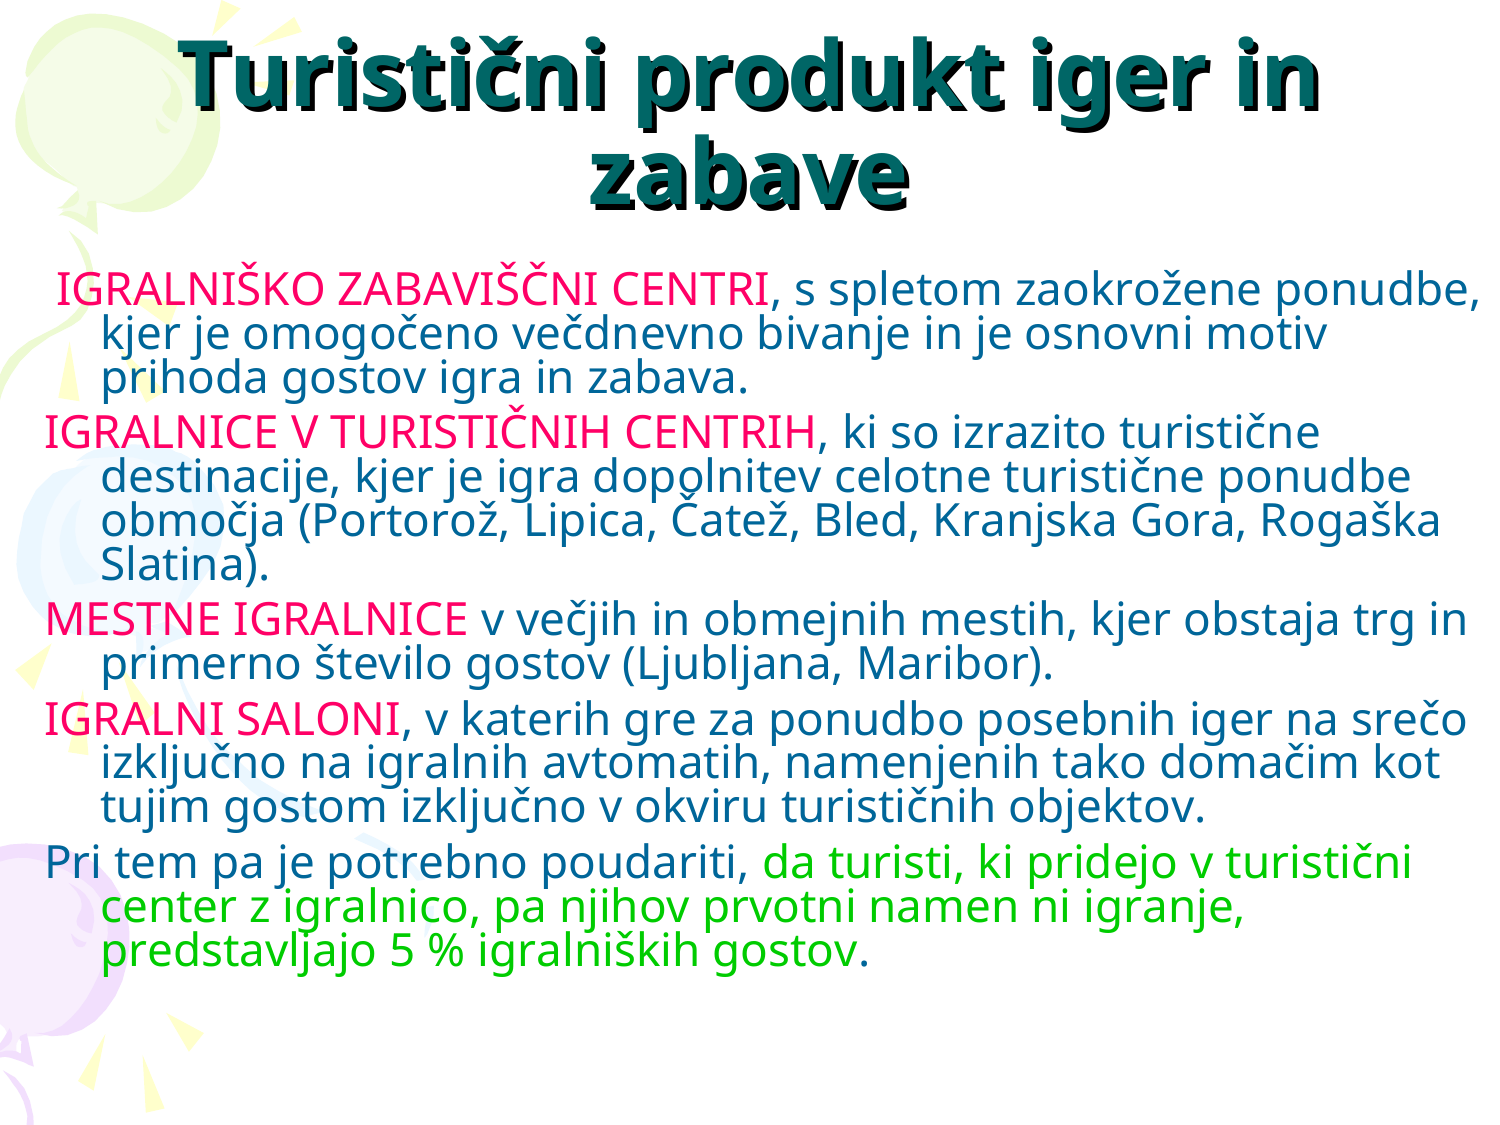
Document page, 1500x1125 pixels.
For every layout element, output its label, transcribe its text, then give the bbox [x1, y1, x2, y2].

list IGRALNIŠKO ZABAVIŠČNI CENTRI, s spletom zaokrožene ponudbe, kjer je omogočeno večdnevno bivanje in je osnovni motiv prihoda gostov igra in zabava. IGRALNICE V TURISTIČNIH CENTRIH, ki so izrazito turistične destinacije, kjer je igra dopolnitev celotne turistične ponudbe območja (Portorož, Lipica, Čatež, Bled, Kranjska Gora, Rogaška Slatina). MESTNE IGRALNICE v večjih in obmejnih mestih, kjer obstaja trg in primerno število gostov (Ljubljana, Maribor). IGRALNI SALONI, v katerih gre za ponudbo posebnih iger na srečo izključno na igralnih avtomatih, namenjenih tako domačim kot tujim gostom izključno v okviru turističnih objektov. Pri tem pa je potrebno poudariti, da turisti, ki pridejo v turistični center z igralnico, pa njihov prvotni namen ni igranje, predstavljajo 5 % igralniških gostov. [29, 262, 1500, 1095]
title Turistični produkt iger in zabave [72, 16, 1426, 233]
